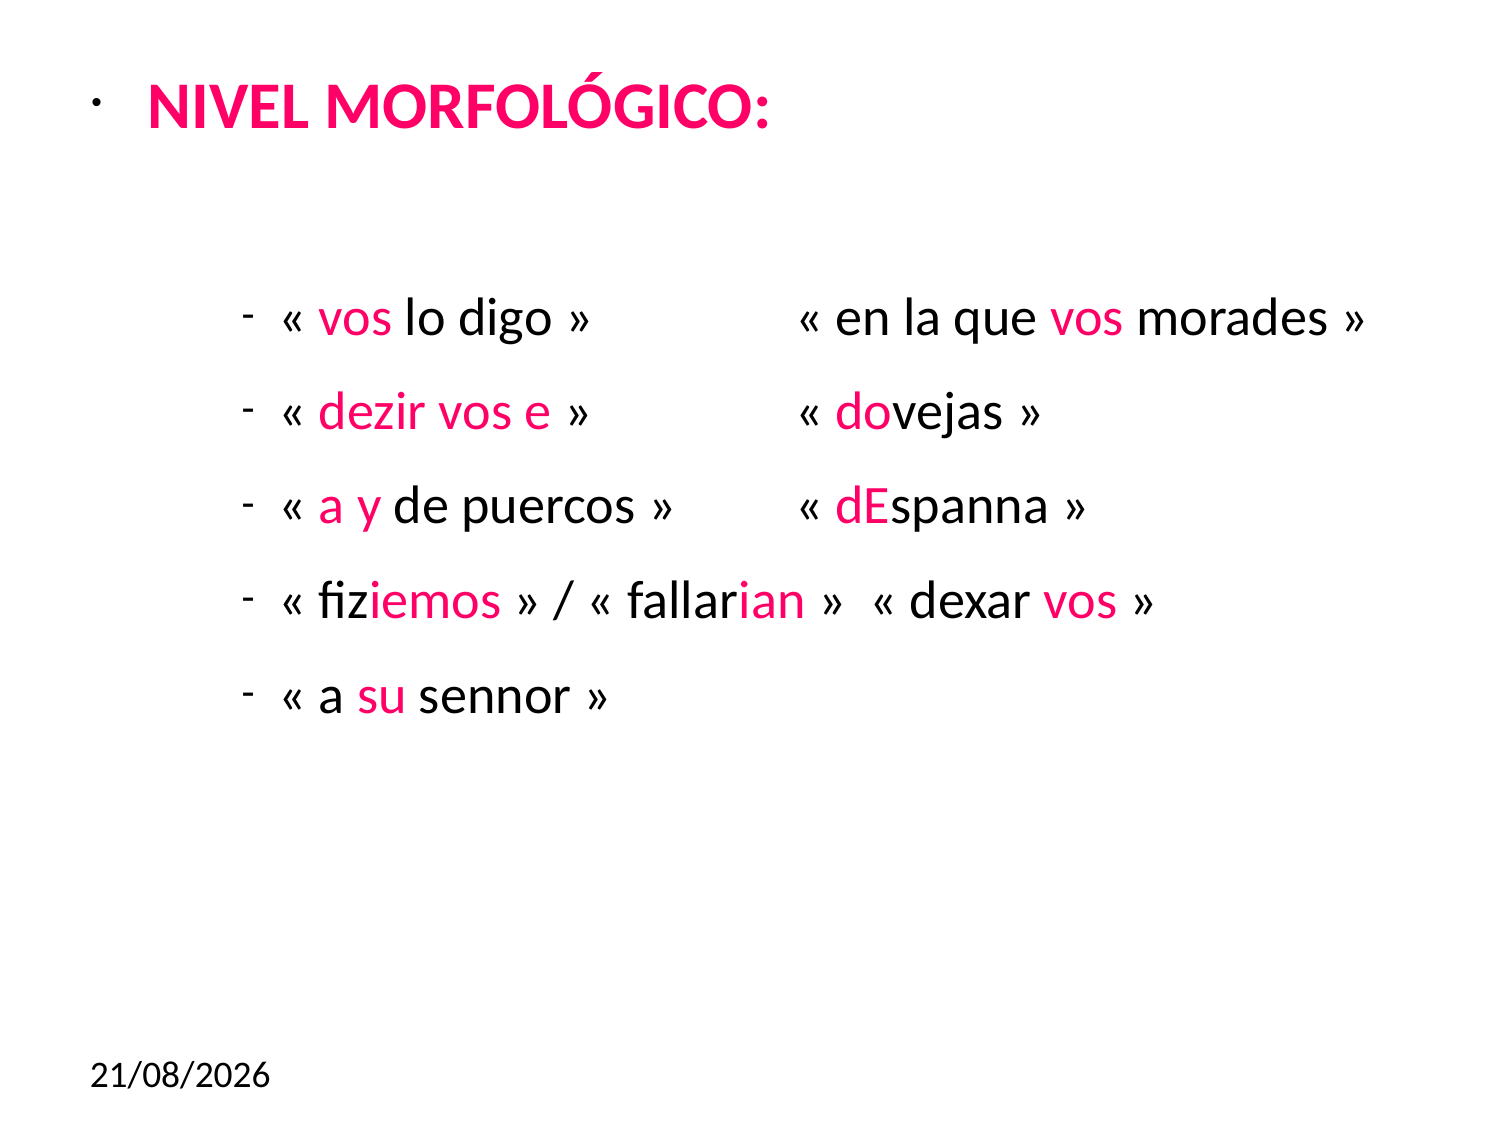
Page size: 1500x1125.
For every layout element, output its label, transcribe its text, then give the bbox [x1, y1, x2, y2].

list NIVEL MORFOLÓGICO: « vos lo digo » « en la que vos morades » « dezir vos e » « dovejas » « a y de puercos » « dEspanna » « fiziemos » / « fallarian » « dexar vos » « a su sennor » [76, 54, 1425, 1005]
